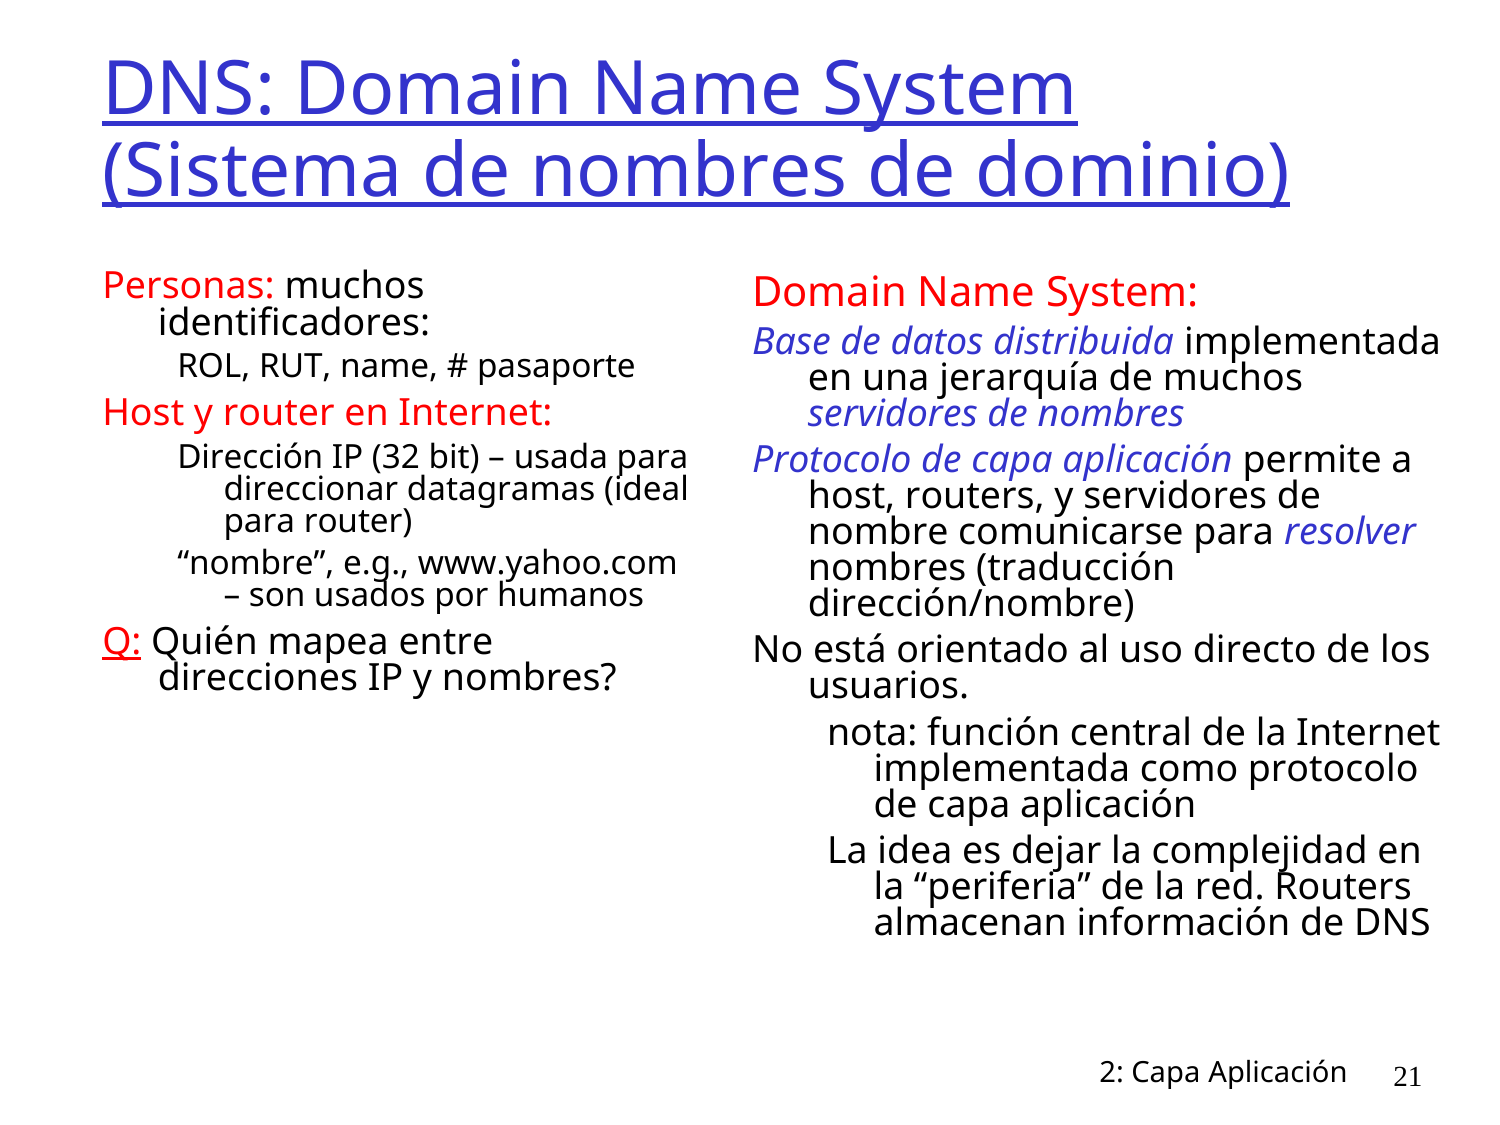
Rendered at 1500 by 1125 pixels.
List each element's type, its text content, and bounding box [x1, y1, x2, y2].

text_box Personas: muchos identificadores: ROL, RUT, name, # pasaporte Host y router en Internet: Dirección IP (32 bit) – usada para direccionar datagramas (ideal para router)‏ “nombre”, e.g., www.yahoo.com – son usados por humanos Q: Quién mapea entre direcciones IP y nombres? [87, 262, 713, 1026]
text_box Domain Name System: Base de datos distribuida implementada en una jerarquía de muchos servidores de nombres Protocolo de capa aplicación permite a host, routers, y servidores de nombre comunicarse para resolver nombres (traducción dirección/nombre)‏ No está orientado al uso directo de los usuarios. nota: función central de la Internet implementada como protocolo de capa aplicación La idea es dejar la complejidad en la “periferia” de la red. Routers almacenan información de DNS [737, 262, 1463, 1026]
text_box DNS: Domain Name System (Sistema de nombres de dominio)‏ [87, 37, 1363, 225]
